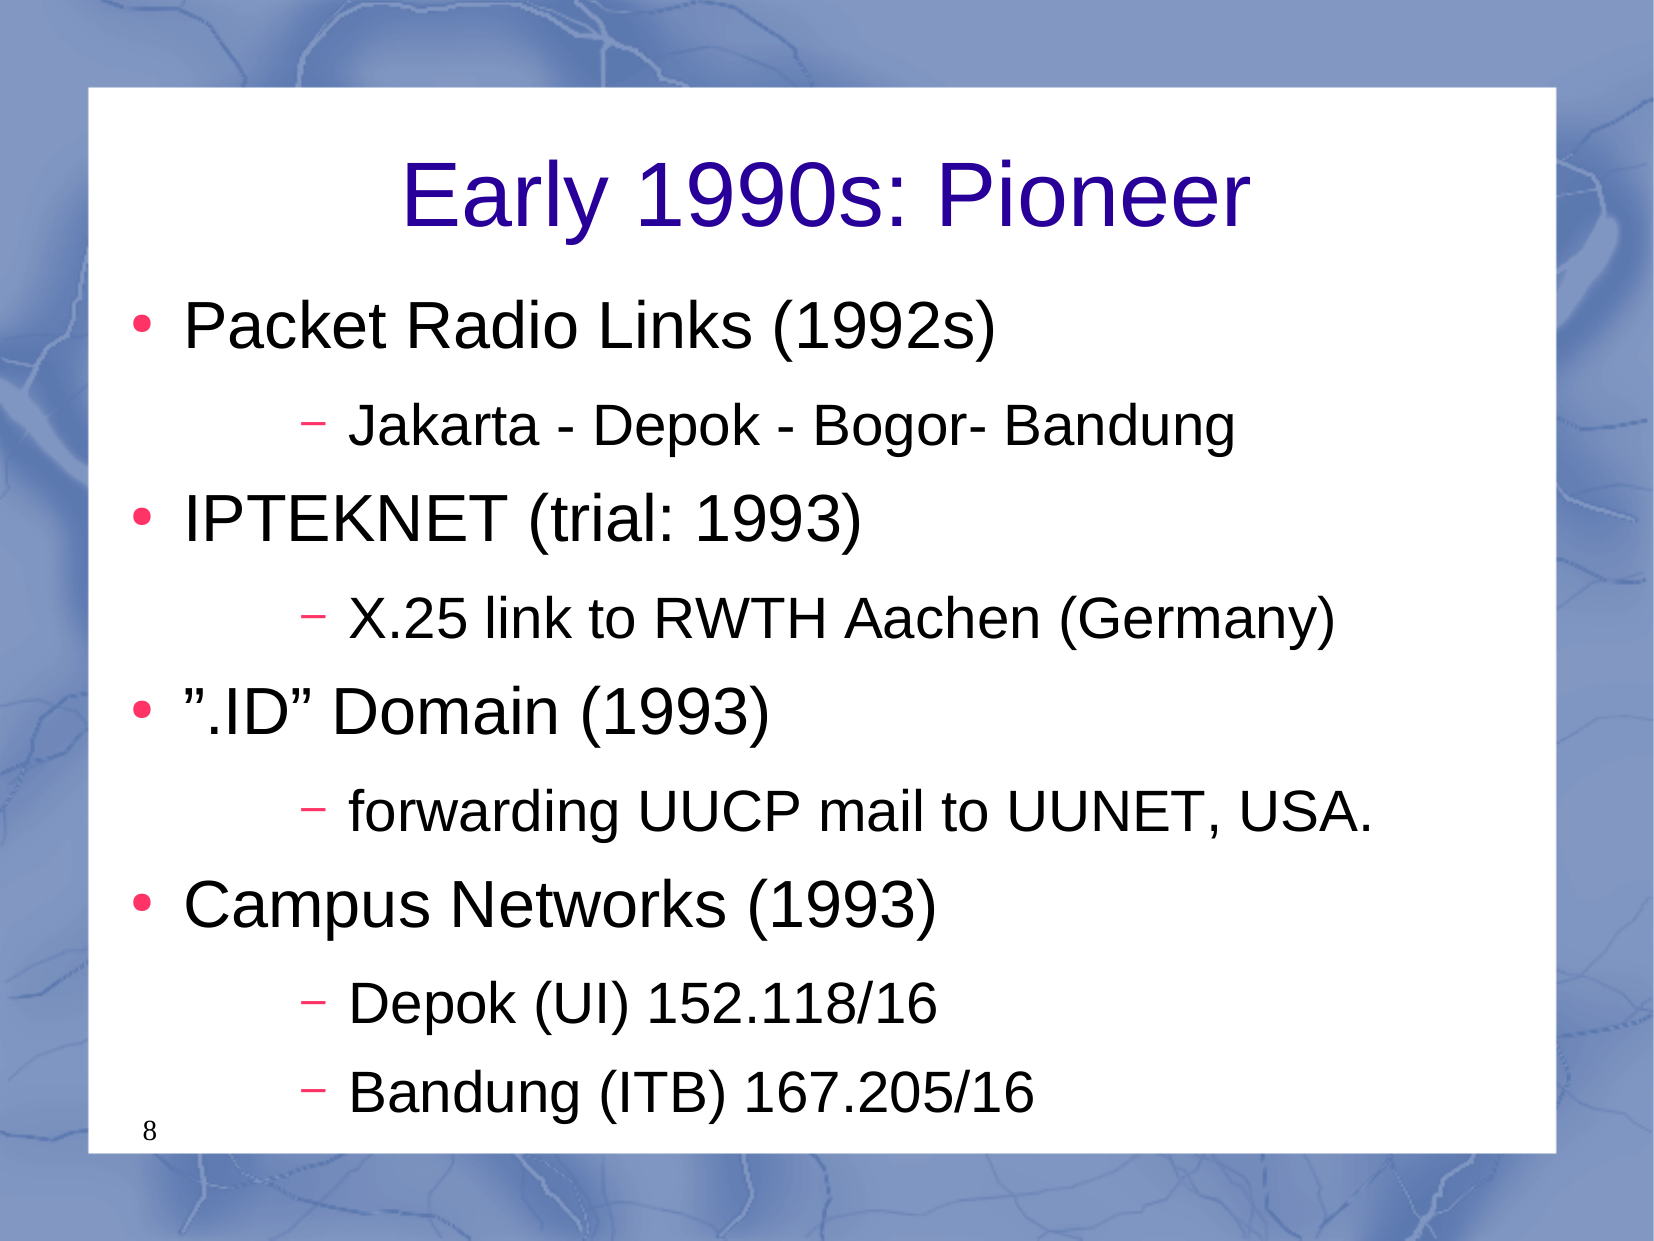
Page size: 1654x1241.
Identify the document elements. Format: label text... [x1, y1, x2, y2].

picture [0, 0, 1654, 1241]
list Packet Radio Links (1992s) Jakarta - Depok - Bogor- Bandung IPTEKNET (trial: 1993) X.25 link to RWTH Aachen (Germany) ”.ID” Domain (1993) forwarding UUCP mail to UUNET, USA. Campus Networks (1993) Depok (UI) 152.118/16 Bandung (ITB) 167.205/16 [112, 288, 1471, 1126]
title Early 1990s: Pioneer [118, 98, 1536, 291]
